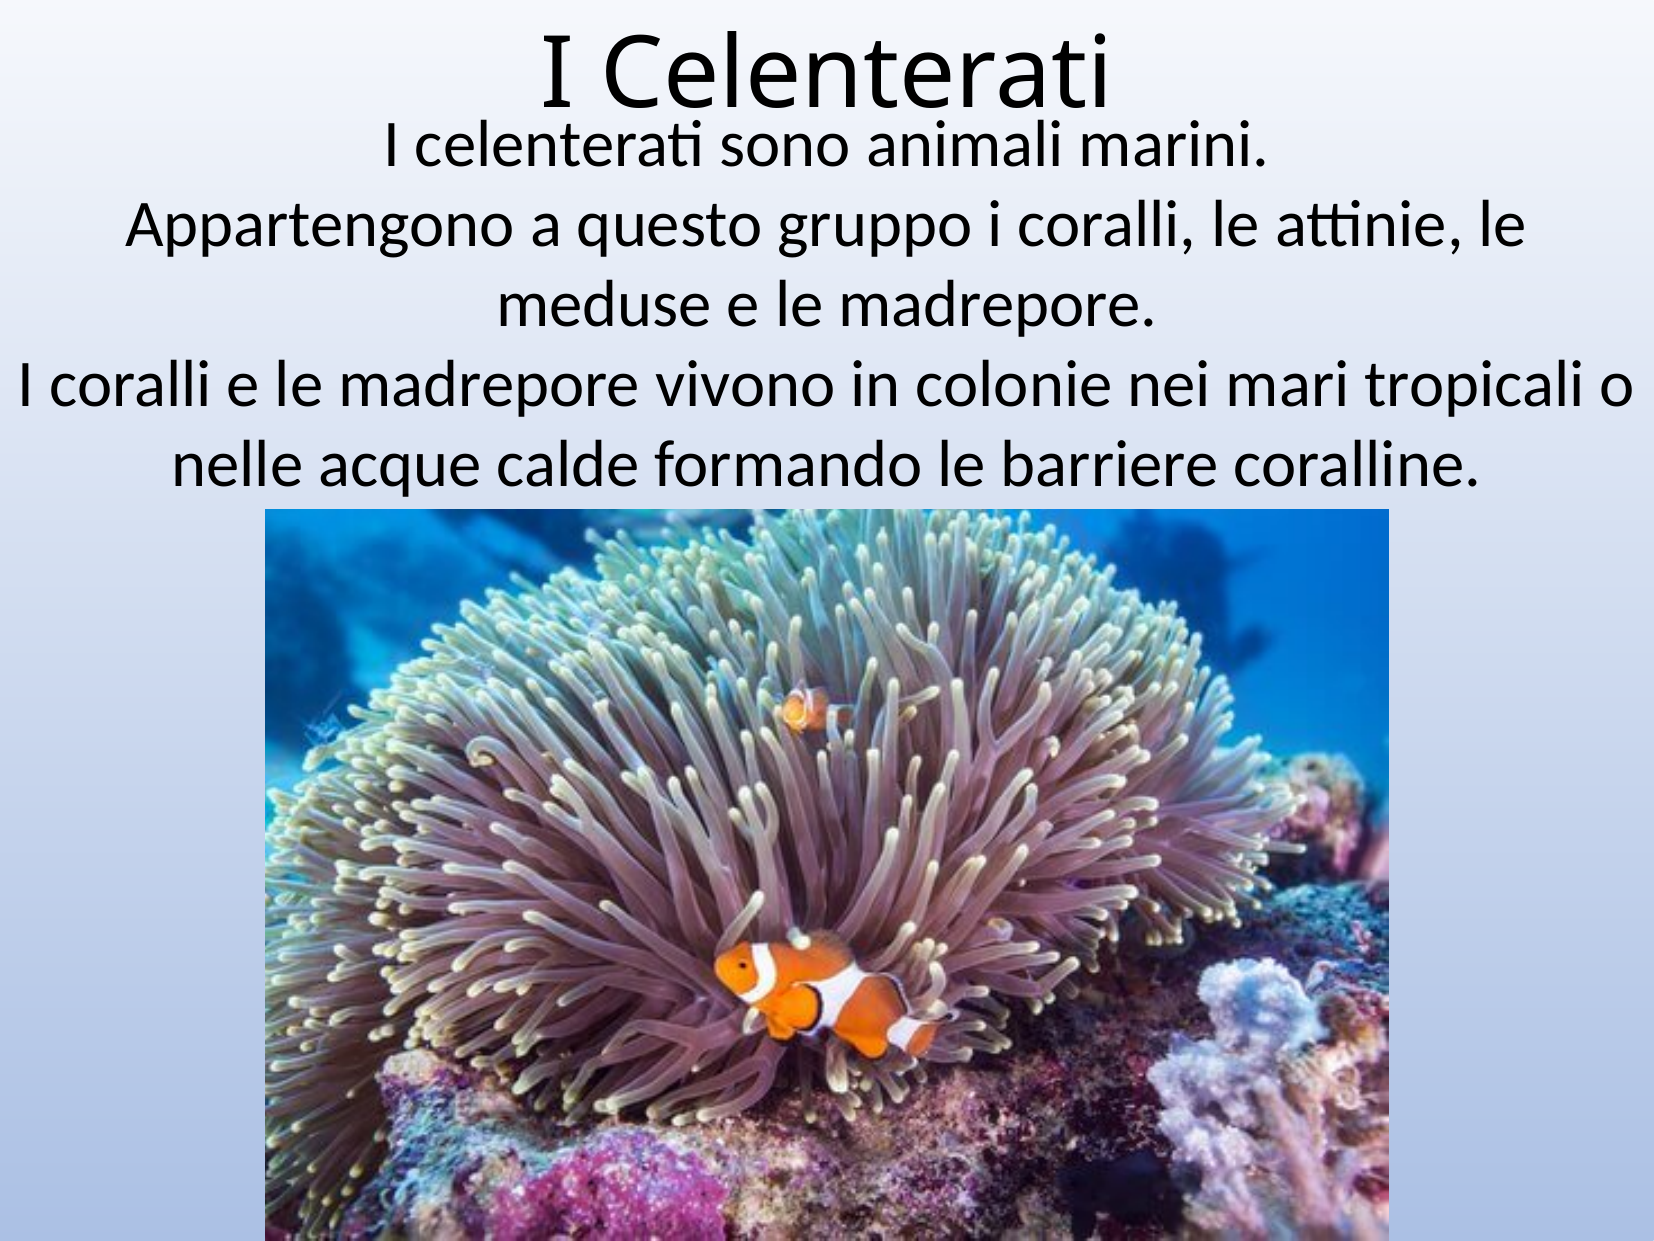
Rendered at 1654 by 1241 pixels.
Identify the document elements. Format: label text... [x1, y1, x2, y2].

text_box I celenterati sono animali marini. Appartengono a questo gruppo i coralli, le attinie, le meduse e le madrepore. I coralli e le madrepore vivono in colonie nei mari tropicali o nelle acque calde formando le barriere coralline. [0, 137, 1654, 512]
text_box I Celenterati [0, 0, 1654, 137]
picture [265, 509, 1389, 1241]
